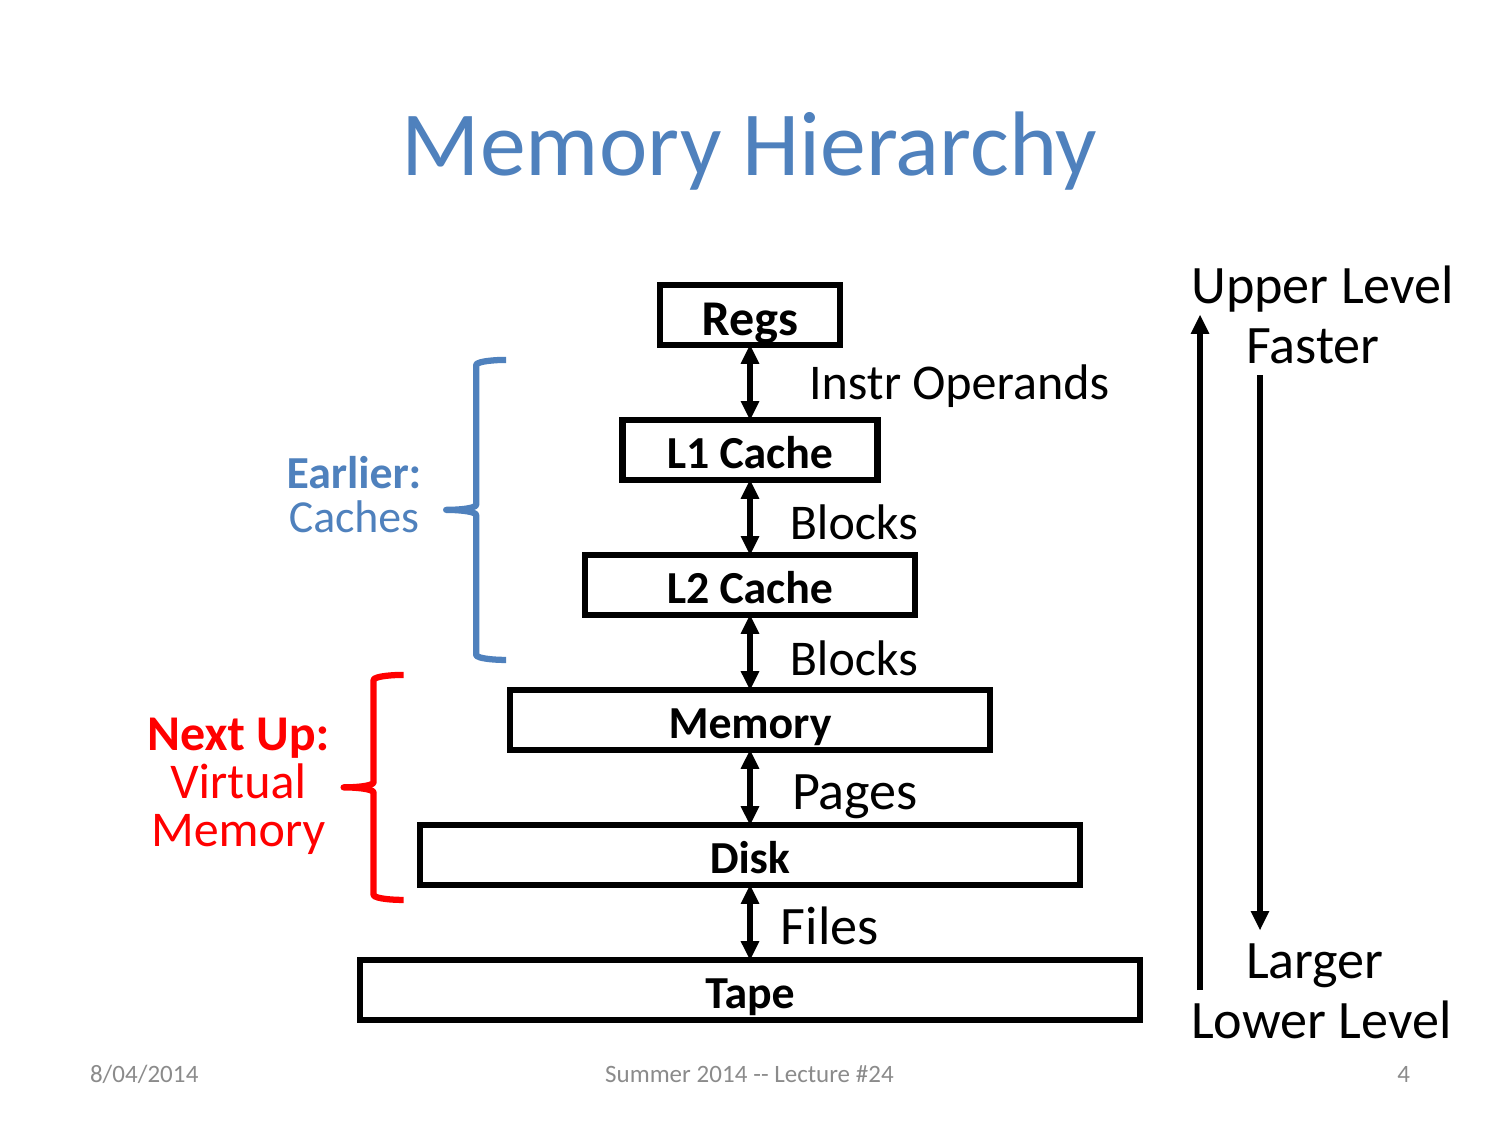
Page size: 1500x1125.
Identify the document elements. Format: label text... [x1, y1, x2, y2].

text_box Earlier: Caches [242, 446, 466, 549]
text_box L1 Cache [622, 419, 878, 480]
text_box Lower Level [1180, 990, 1463, 1054]
title Memory Hierarchy [75, 45, 1425, 233]
text_box Disk [419, 824, 1080, 885]
text_box Next Up: Virtual Memory [115, 704, 361, 864]
text_box L2 Cache [584, 554, 915, 615]
text_box Memory [509, 689, 990, 750]
text_box Files [770, 896, 890, 961]
text_box Pages [781, 761, 929, 826]
text_box Regs [659, 284, 840, 345]
text_box Blocks [779, 495, 929, 555]
text_box Tape [359, 959, 1140, 1020]
text_box Blocks [779, 630, 929, 690]
slide_number 8/04/2014 [75, 1042, 425, 1103]
text_box Faster [1235, 314, 1391, 379]
text_box Upper Level [1181, 254, 1466, 319]
text_box Instr Operands [798, 354, 1120, 415]
slide_number <number> [1074, 1042, 1425, 1103]
text_box Larger [1235, 930, 1395, 994]
footer Summer 2014 -- Lecture #24 [512, 1042, 988, 1103]
